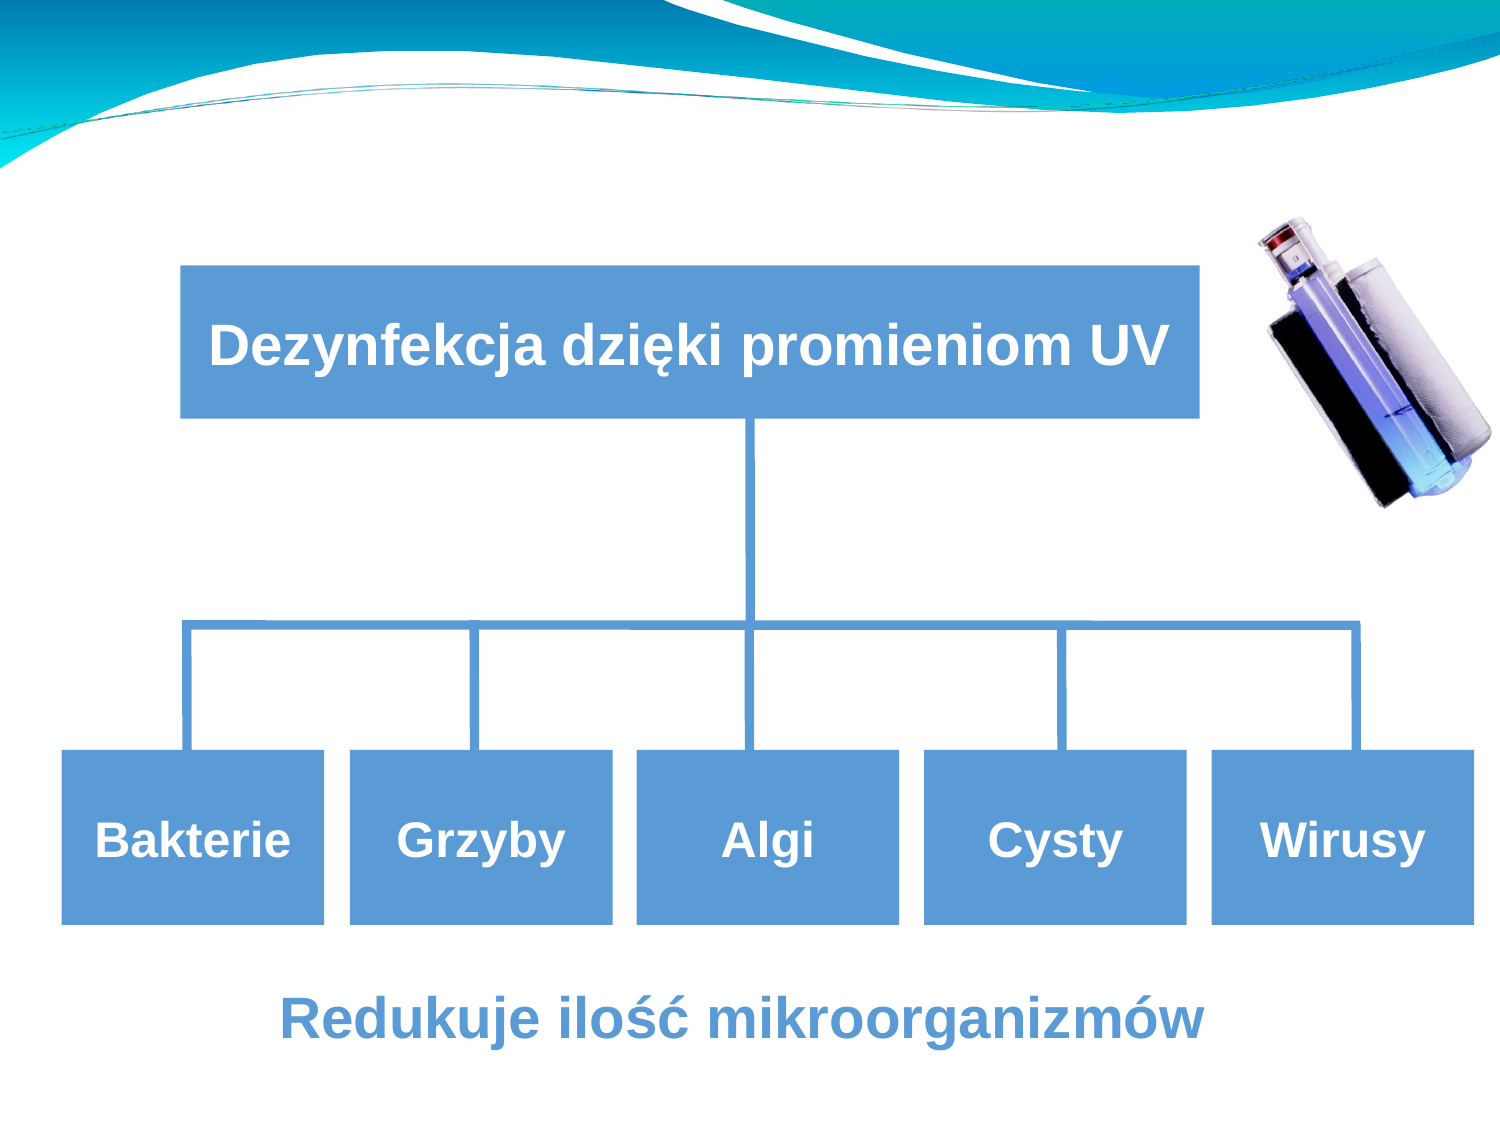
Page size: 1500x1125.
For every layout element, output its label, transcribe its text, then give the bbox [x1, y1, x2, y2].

text_box Redukuje ilość mikroorganizmów [0, 972, 1500, 1059]
text_box Wirusy [1211, 749, 1475, 925]
text_box Algi [636, 749, 900, 925]
text_box Dezynfekcja dzięki promieniom UV [180, 265, 1200, 419]
picture [1251, 208, 1500, 515]
text_box Grzyby [349, 749, 613, 925]
text_box Bakterie [61, 749, 325, 925]
text_box Cysty [924, 749, 1187, 925]
